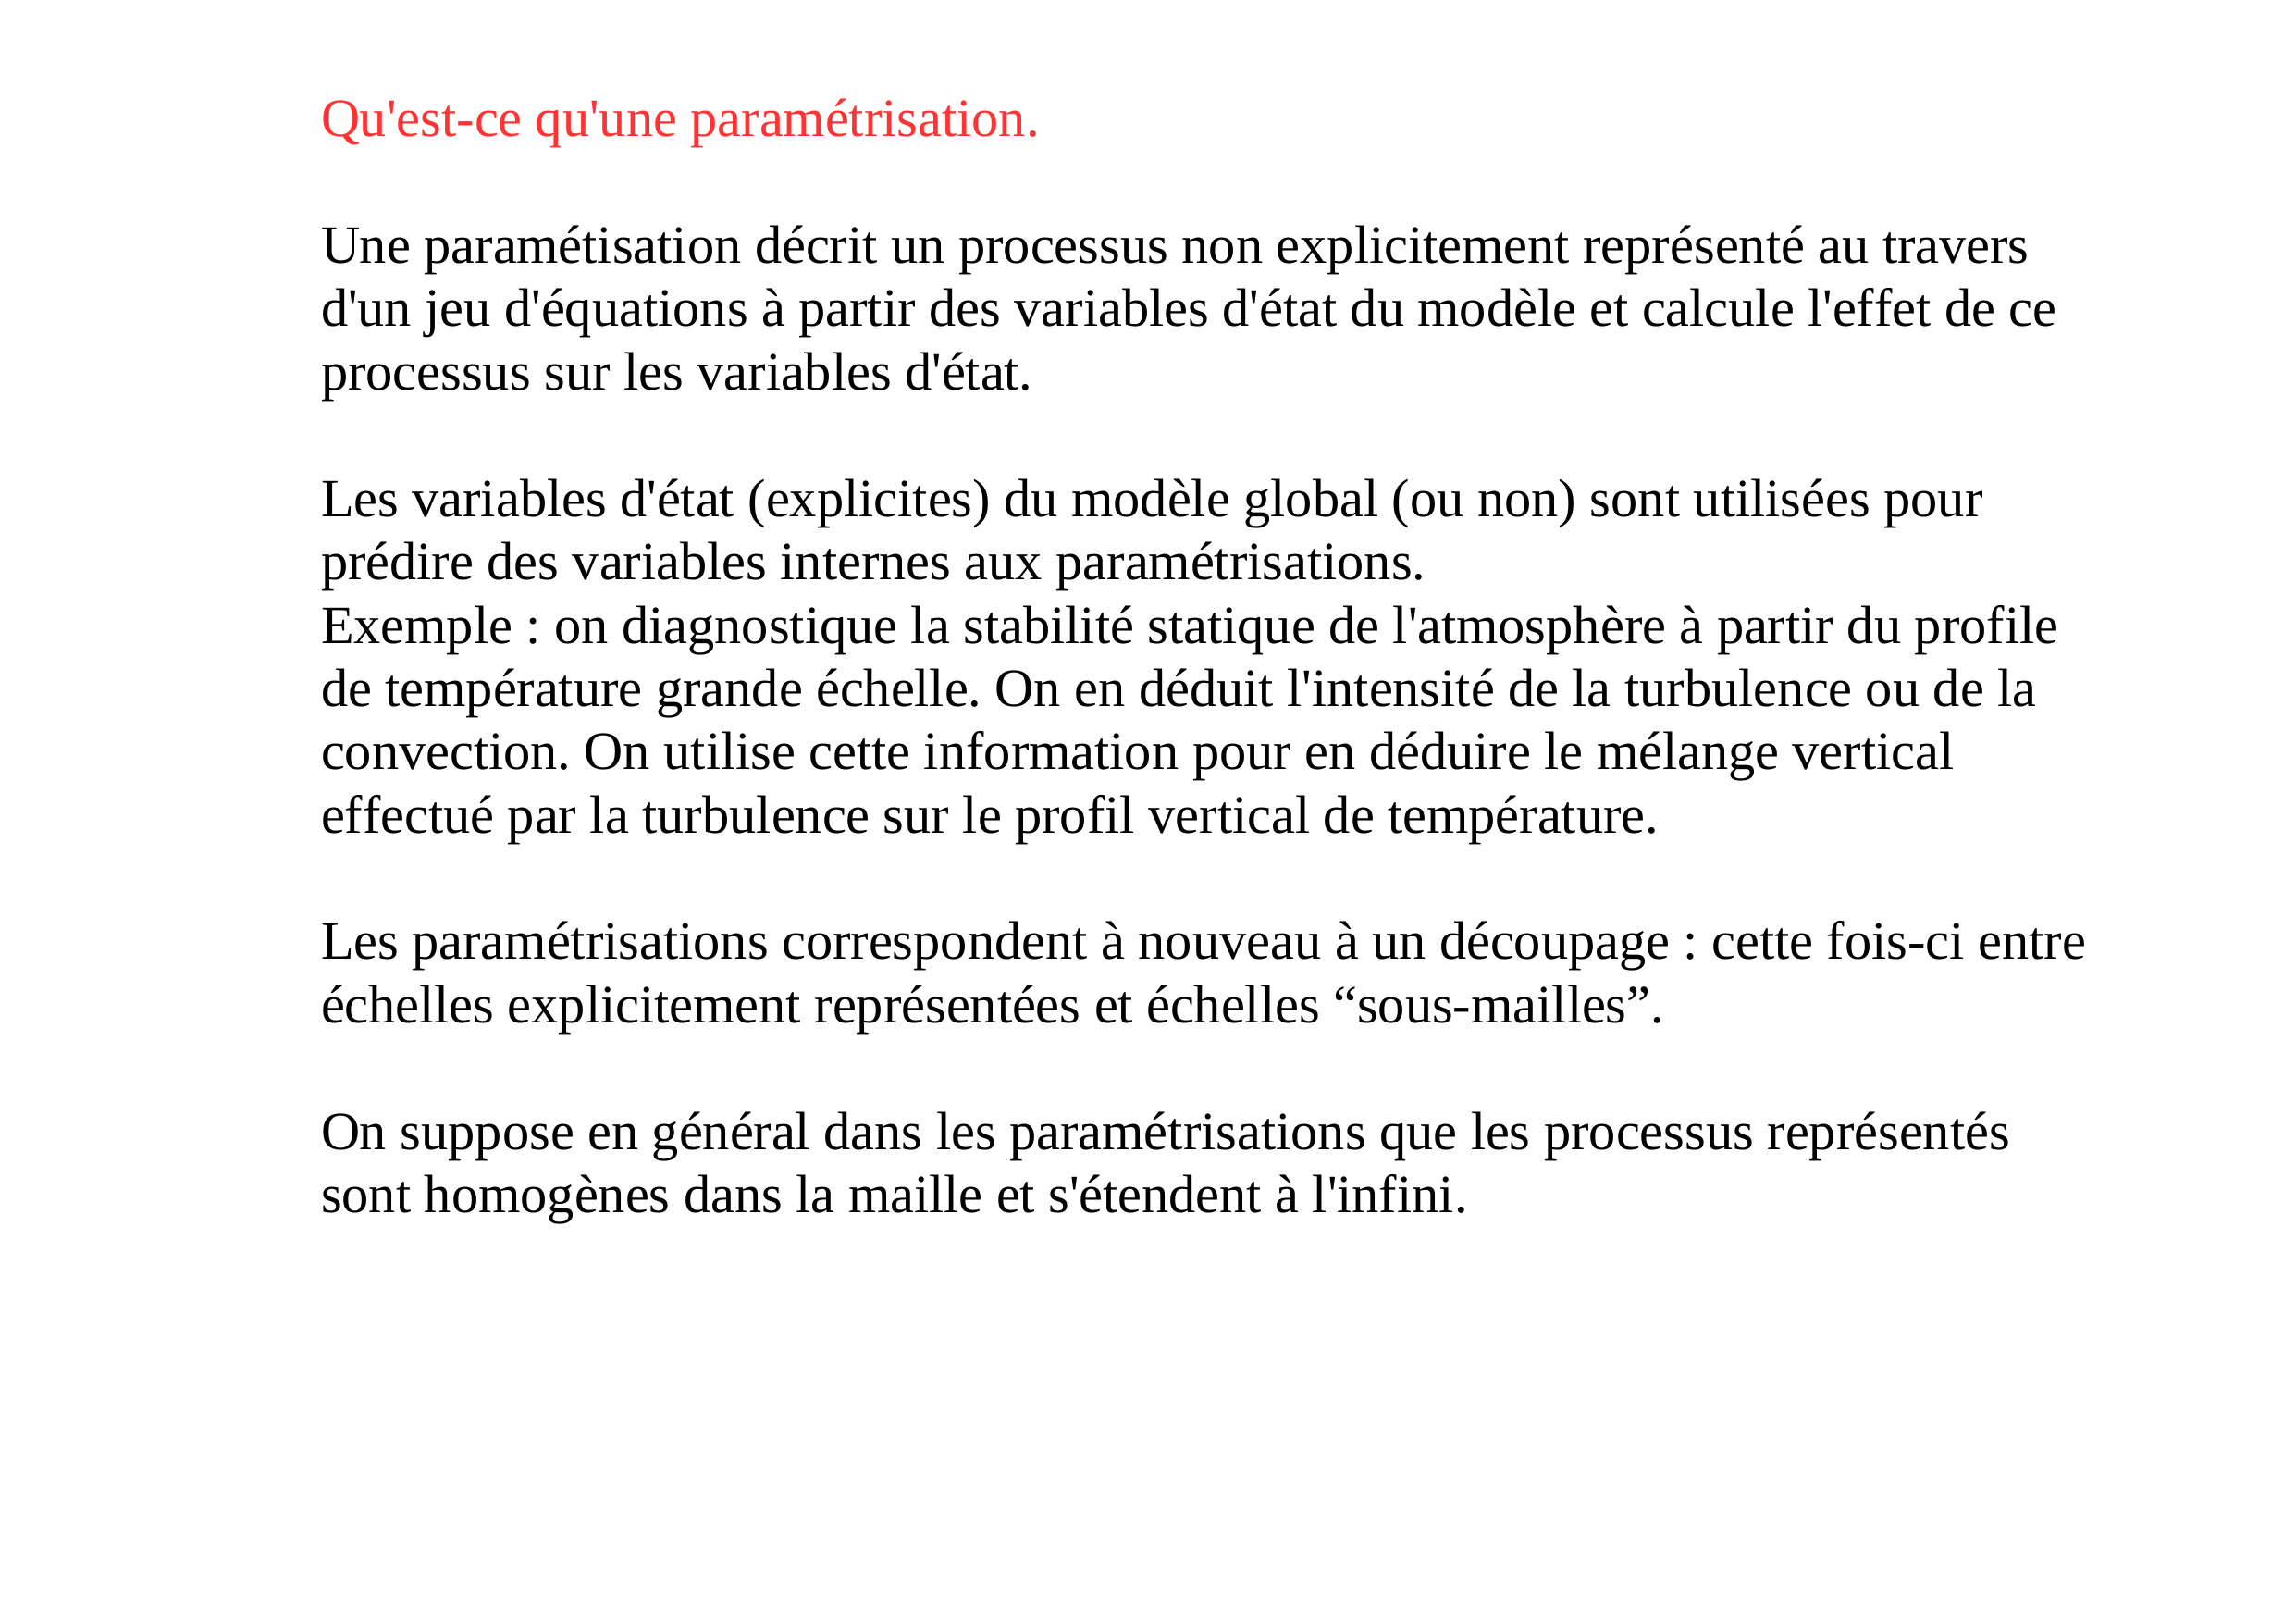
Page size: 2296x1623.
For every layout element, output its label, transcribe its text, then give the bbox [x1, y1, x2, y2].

text_box Qu'est-ce qu'une paramétrisation. Une paramétisation décrit un processus non explicitement représenté au travers d'un jeu d'équations à partir des variables d'état du modèle et calcule l'effet de ce processus sur les variables d'état. Les variables d'état (explicites) du modèle global (ou non) sont utilisées pour prédire des variables internes aux paramétrisations. Exemple : on diagnostique la stabilité statique de l'atmosphère à partir du profile de température grande échelle. On en déduit l'intensité de la turbulence ou de la convection. On utilise cette information pour en déduire le mélange vertical effectué par la turbulence sur le profil vertical de température. Les paramétrisations correspondent à nouveau à un découpage : cette fois-ci entre échelles explicitement représentées et échelles “sous-mailles”. On suppose en général dans les paramétrisations que les processus représentés sont homogènes dans la maille et s'étendent à l'infini. [321, 84, 2088, 1395]
